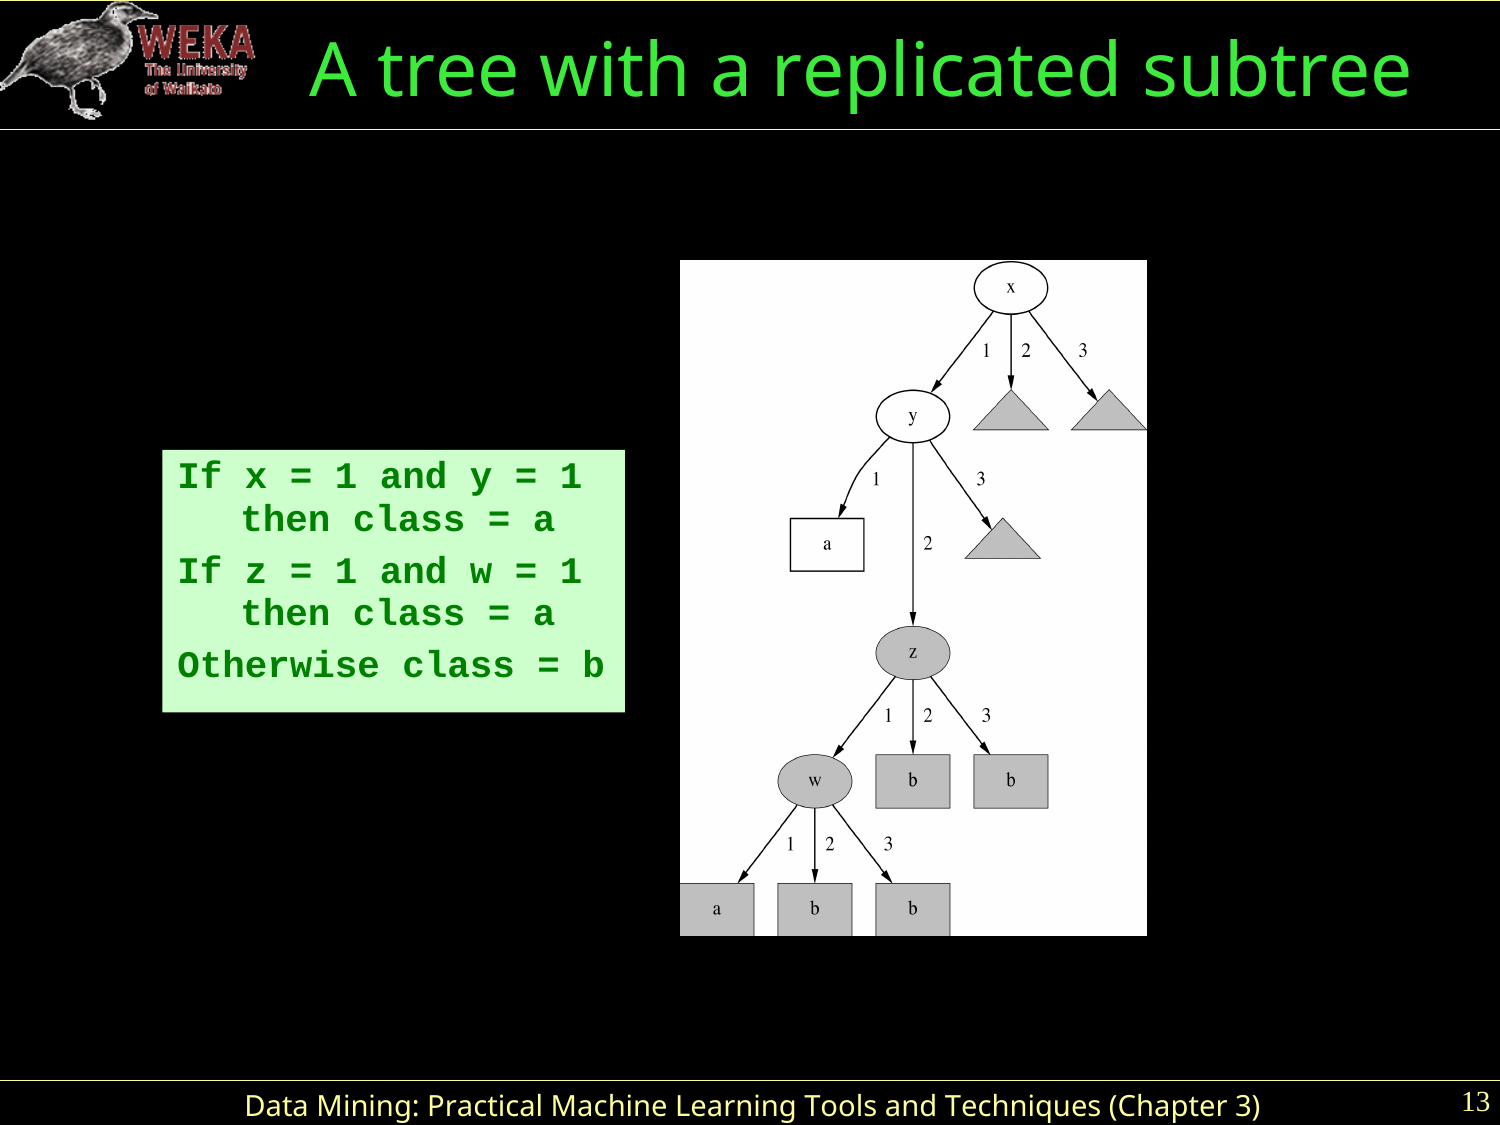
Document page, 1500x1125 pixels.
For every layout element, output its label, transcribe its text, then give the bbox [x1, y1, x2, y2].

picture [680, 260, 1147, 936]
title A tree with a replicated subtree [295, 0, 1500, 148]
text_box If x = 1 and y = 1 then class = a If z = 1 and w = 1 then class = a Otherwise class = b [162, 449, 625, 713]
picture [0, 1, 266, 129]
